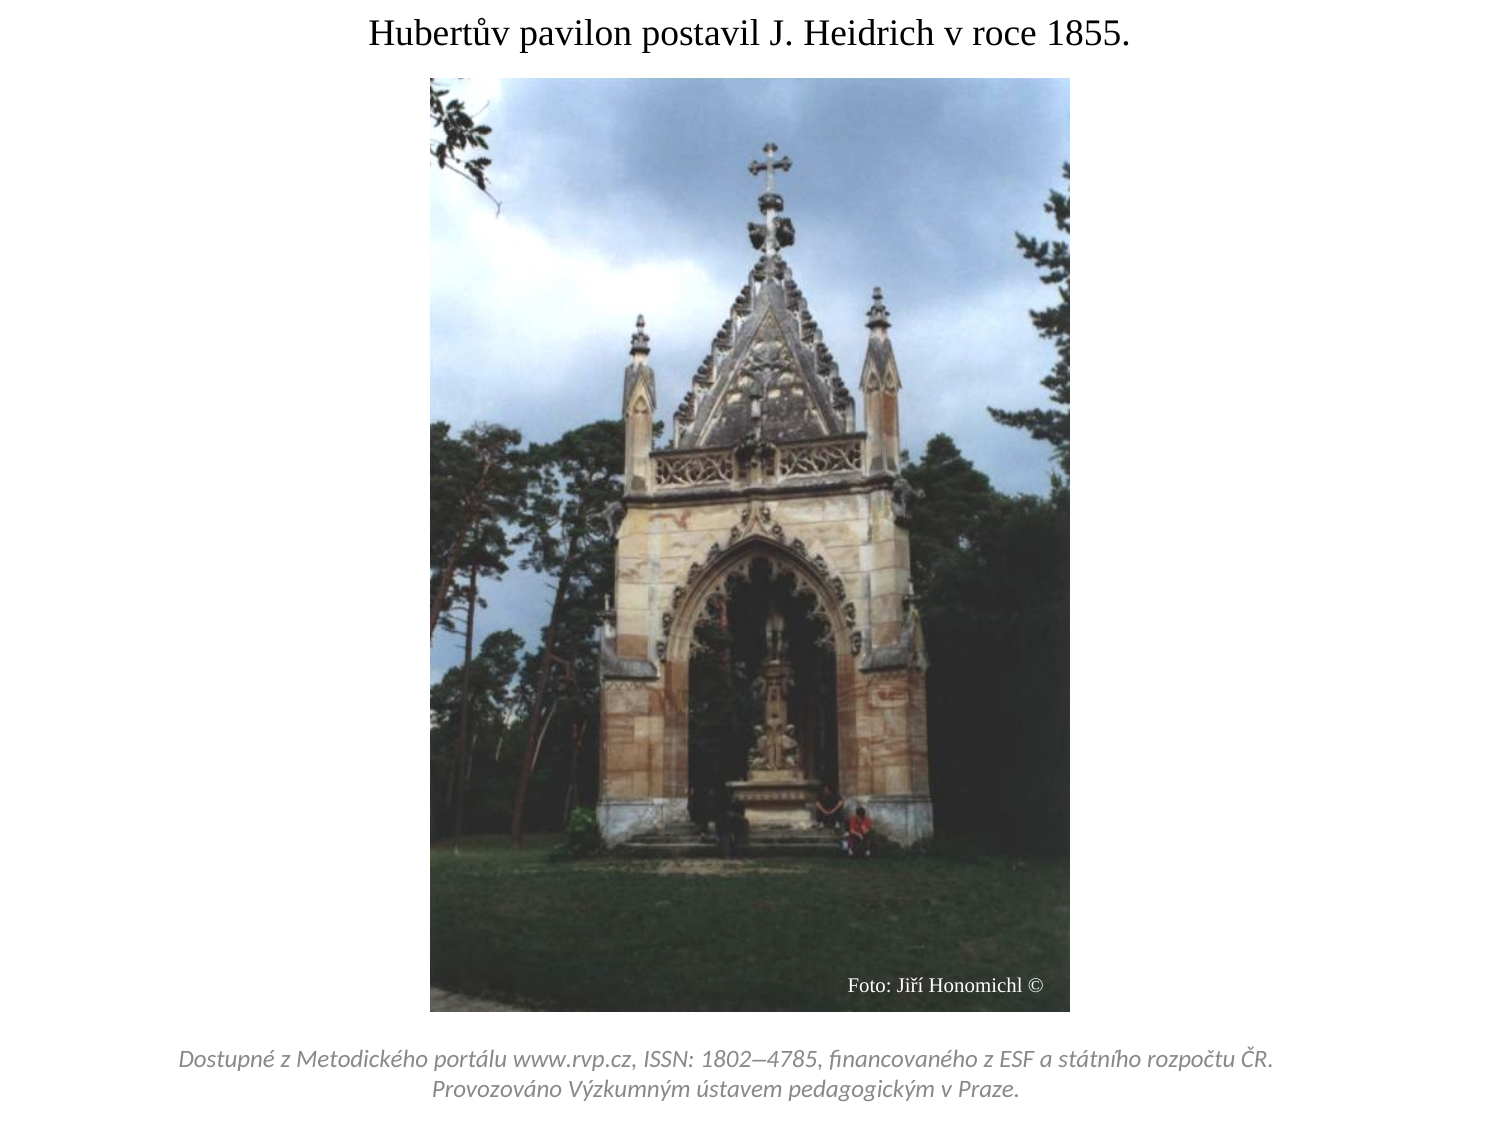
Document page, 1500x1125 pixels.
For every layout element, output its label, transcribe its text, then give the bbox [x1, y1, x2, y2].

text_box Hubertův pavilon postavil J. Heidrich v roce 1855. [0, 0, 1500, 61]
text_box Foto: Jiří Honomichl © [832, 963, 1065, 1005]
picture [430, 78, 1070, 1012]
text_box Dostupné z Metodického portálu www.rvp.cz, ISSN: 1802–4785, financovaného z ESF a státního rozpočtu ČR. Provozováno Výzkumným ústavem pedagogickým v Praze. [105, 1042, 1348, 1103]
